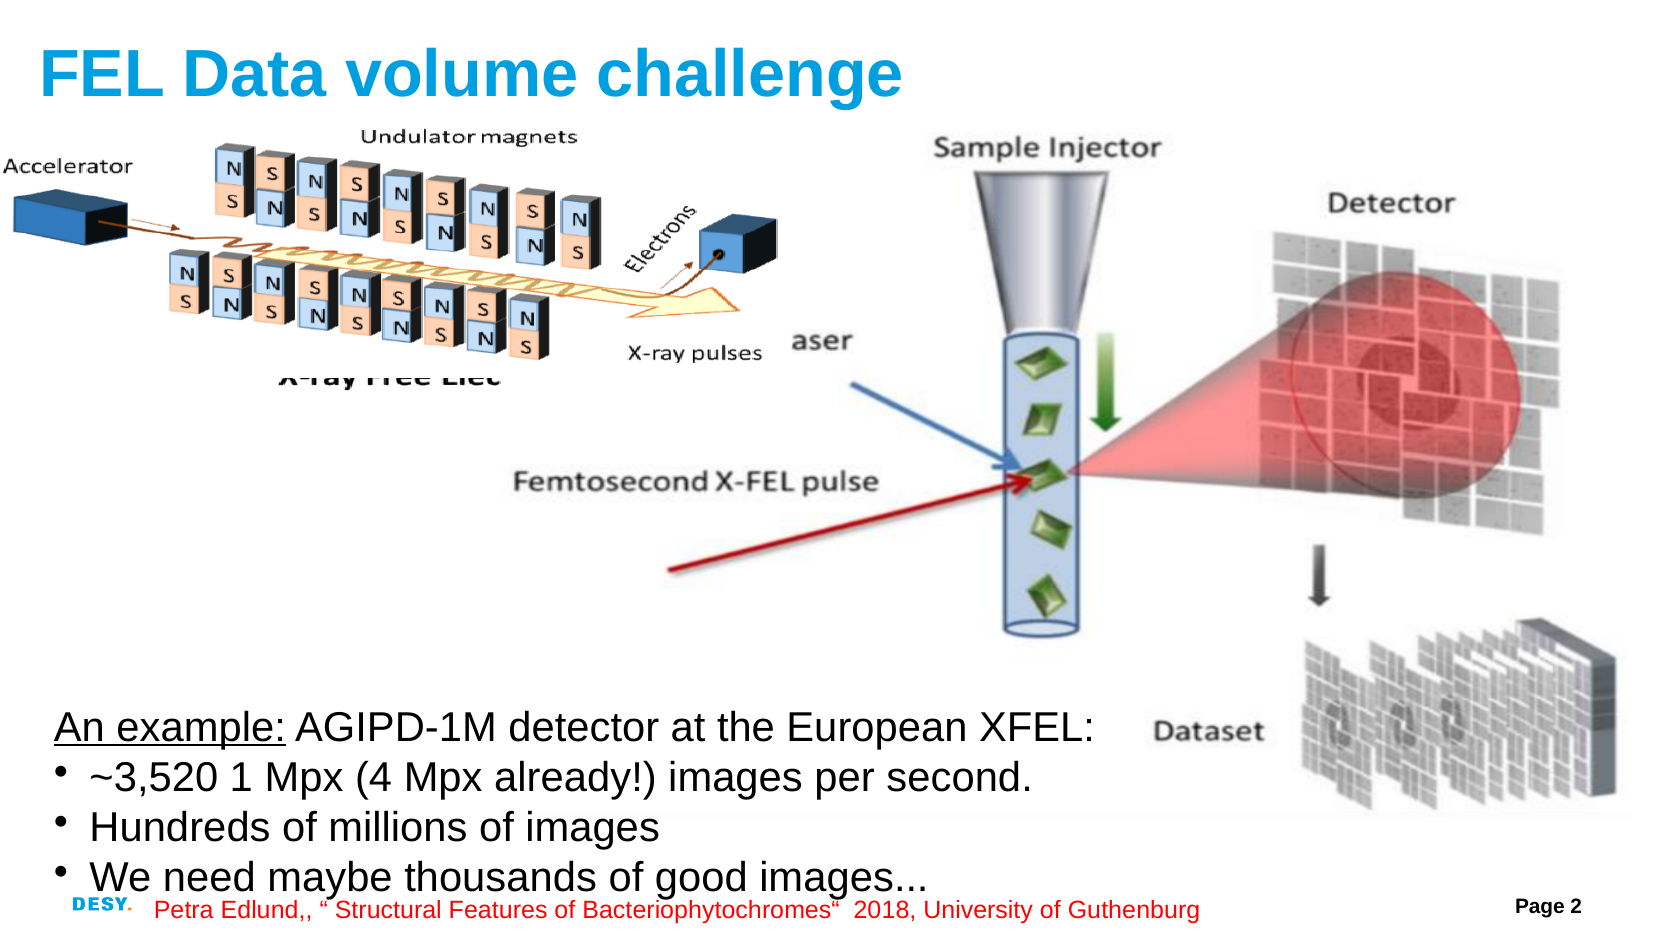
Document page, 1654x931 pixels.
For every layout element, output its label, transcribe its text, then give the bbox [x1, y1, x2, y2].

text_box An example: AGIPD-1M detector at the European XFEL: ~3,520 1 Mpx (4 Mpx already!) images per second. Hundreds of millions of images We need maybe thousands of good images... [39, 692, 1200, 887]
picture [0, 114, 1632, 817]
text_box Petra Edlund,, “ Structural Features of Bacteriophytochromes“ 2018, University of Guthenburg [139, 886, 1526, 924]
text_box FEL Data volume challenge [39, 38, 1348, 111]
